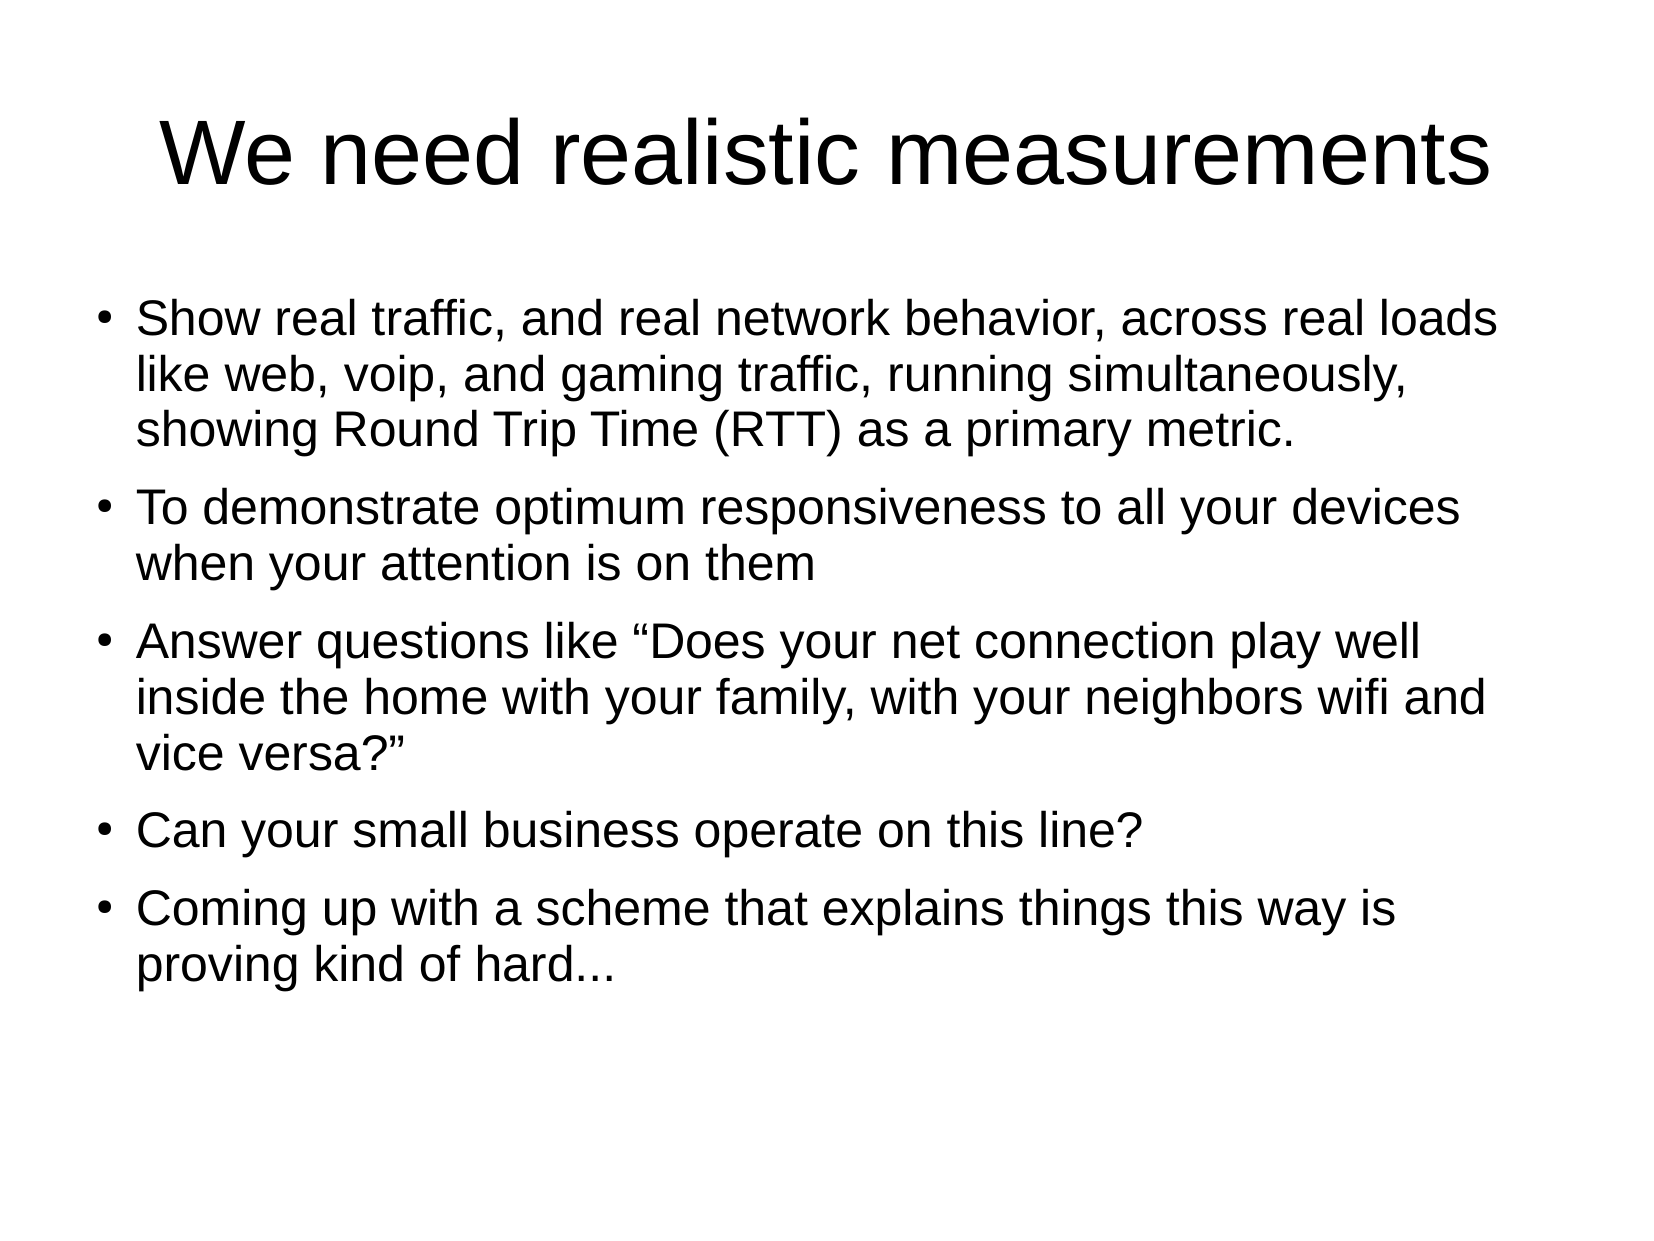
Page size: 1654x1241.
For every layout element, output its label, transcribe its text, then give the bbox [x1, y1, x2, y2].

list Show real traffic, and real network behavior, across real loads like web, voip, and gaming traffic, running simultaneously, showing Round Trip Time (RTT) as a primary metric. To demonstrate optimum responsiveness to all your devices when your attention is on them Answer questions like “Does your net connection play well inside the home with your family, with your neighbors wifi and vice versa?” Can your small business operate on this line? Coming up with a scheme that explains things this way is proving kind of hard... [82, 290, 1538, 1010]
title We need realistic measurements [82, 49, 1571, 257]
